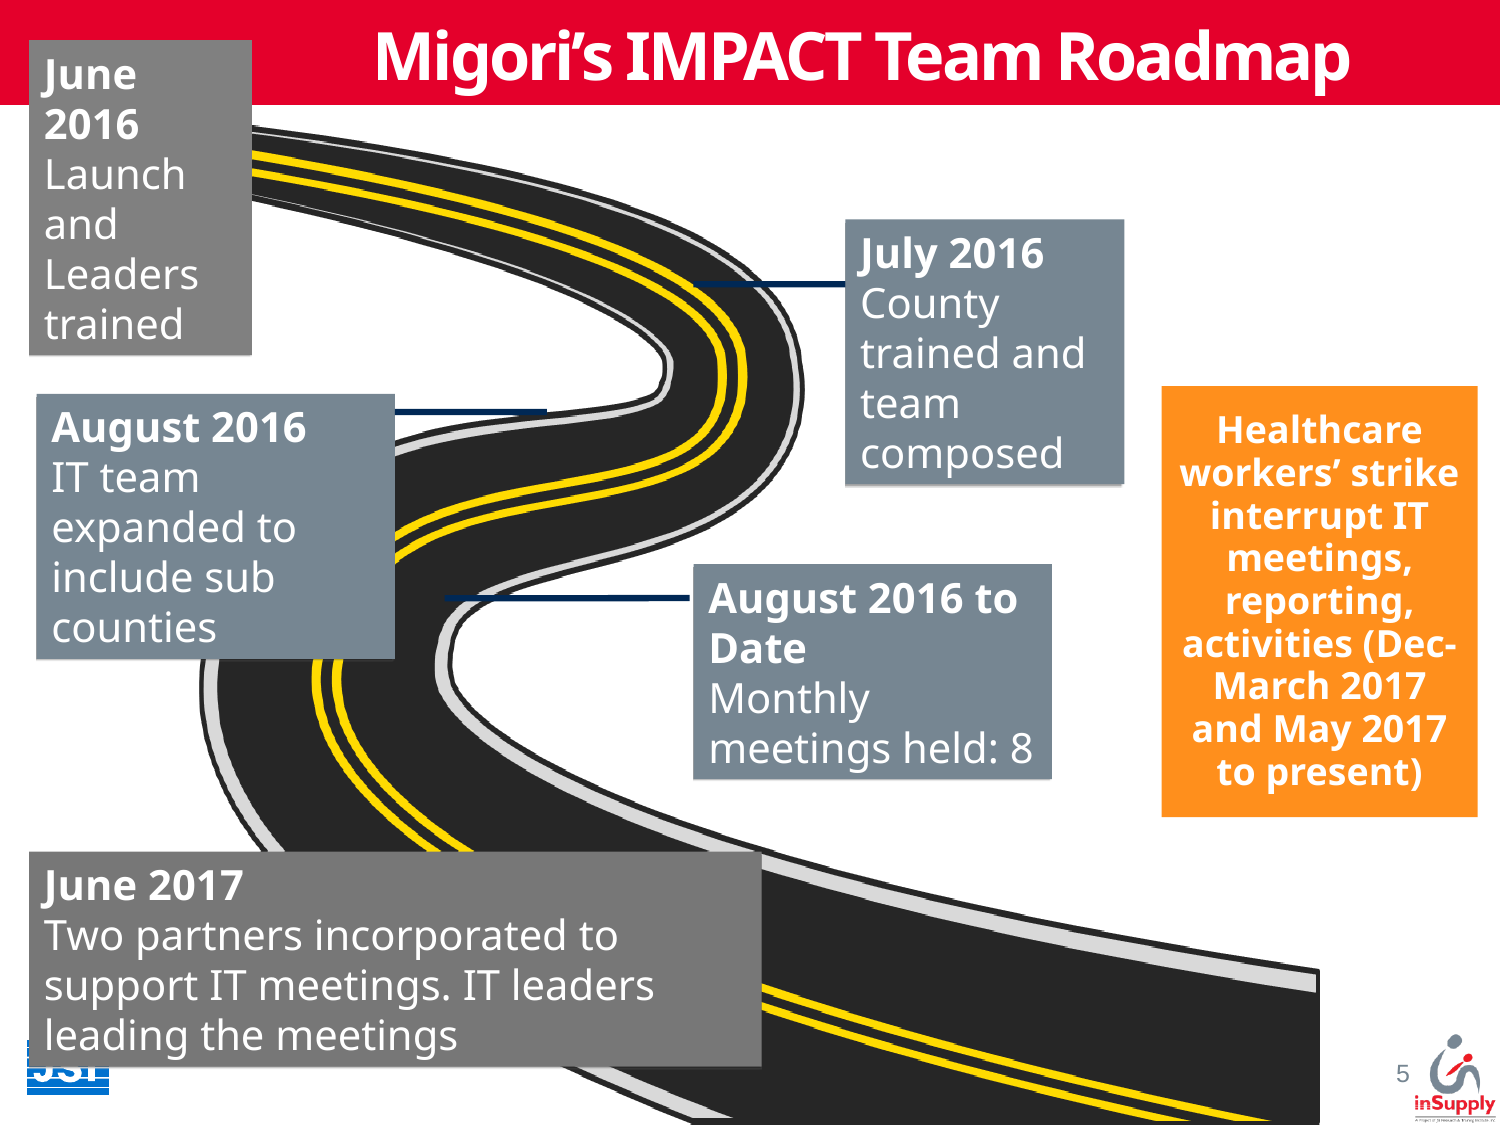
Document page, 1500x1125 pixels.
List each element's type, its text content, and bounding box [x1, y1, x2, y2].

text_box August 2016 to Date Monthly meetings held: 8 [693, 564, 1052, 780]
text_box June 2016 Launch and Leaders trained [29, 40, 252, 356]
picture [1409, 1027, 1500, 1125]
picture [116, 110, 1320, 1125]
text_box August 2016 IT team expanded to include sub counties [36, 393, 395, 659]
text_box June 2017 Two partners incorporated to support IT meetings. IT leaders leading the meetings [29, 851, 762, 1067]
text_box July 2016 County trained and team composed [845, 219, 1125, 485]
text_box Healthcare workers’ strike interrupt IT meetings, reporting, activities (Dec-March 2017 and May 2017 to present) [1161, 386, 1478, 818]
text_box Migori’s IMPACT Team Roadmap [284, 5, 1442, 101]
